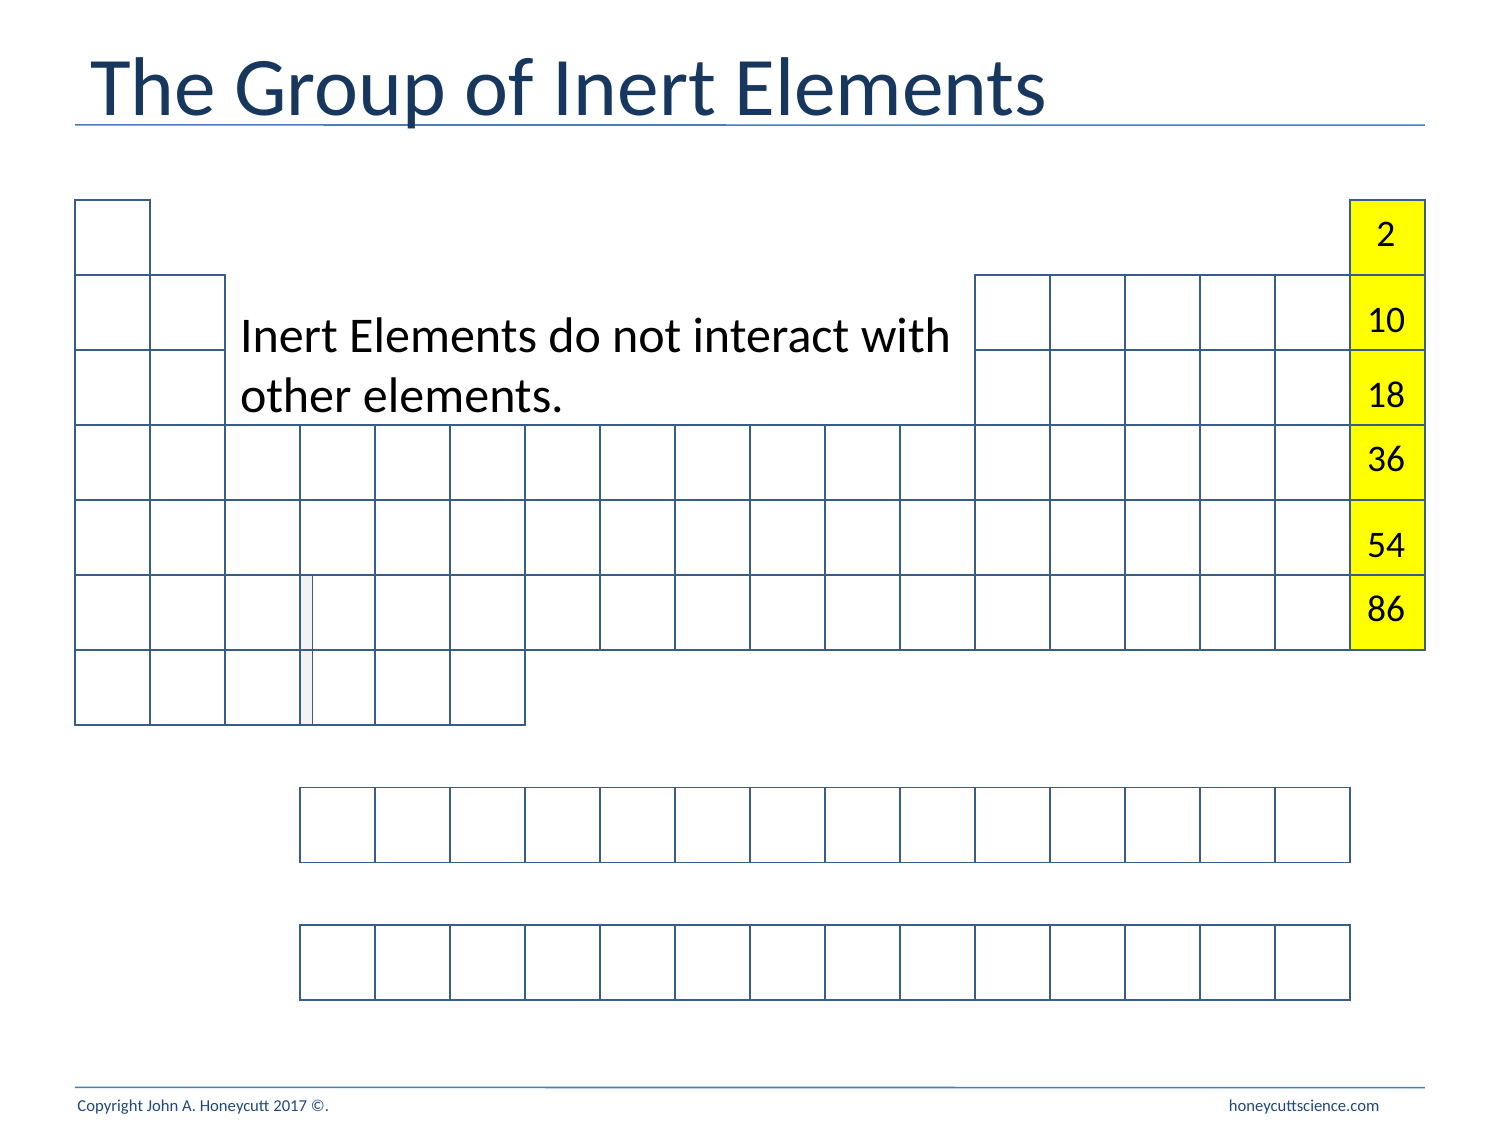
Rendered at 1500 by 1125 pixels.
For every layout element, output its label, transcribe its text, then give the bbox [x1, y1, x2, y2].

text_box 10 [1351, 287, 1421, 348]
text_box [1349, 199, 1425, 650]
text_box 54 [1351, 512, 1421, 573]
text_box 36 [1351, 426, 1421, 488]
title The Group of Inert Elements [75, 45, 1425, 121]
text_box 86 [1351, 576, 1421, 638]
text_box 18 [1351, 362, 1421, 423]
text_box Inert Elements do not interact with other elements. [224, 174, 1125, 554]
text_box 2 [1361, 201, 1411, 263]
